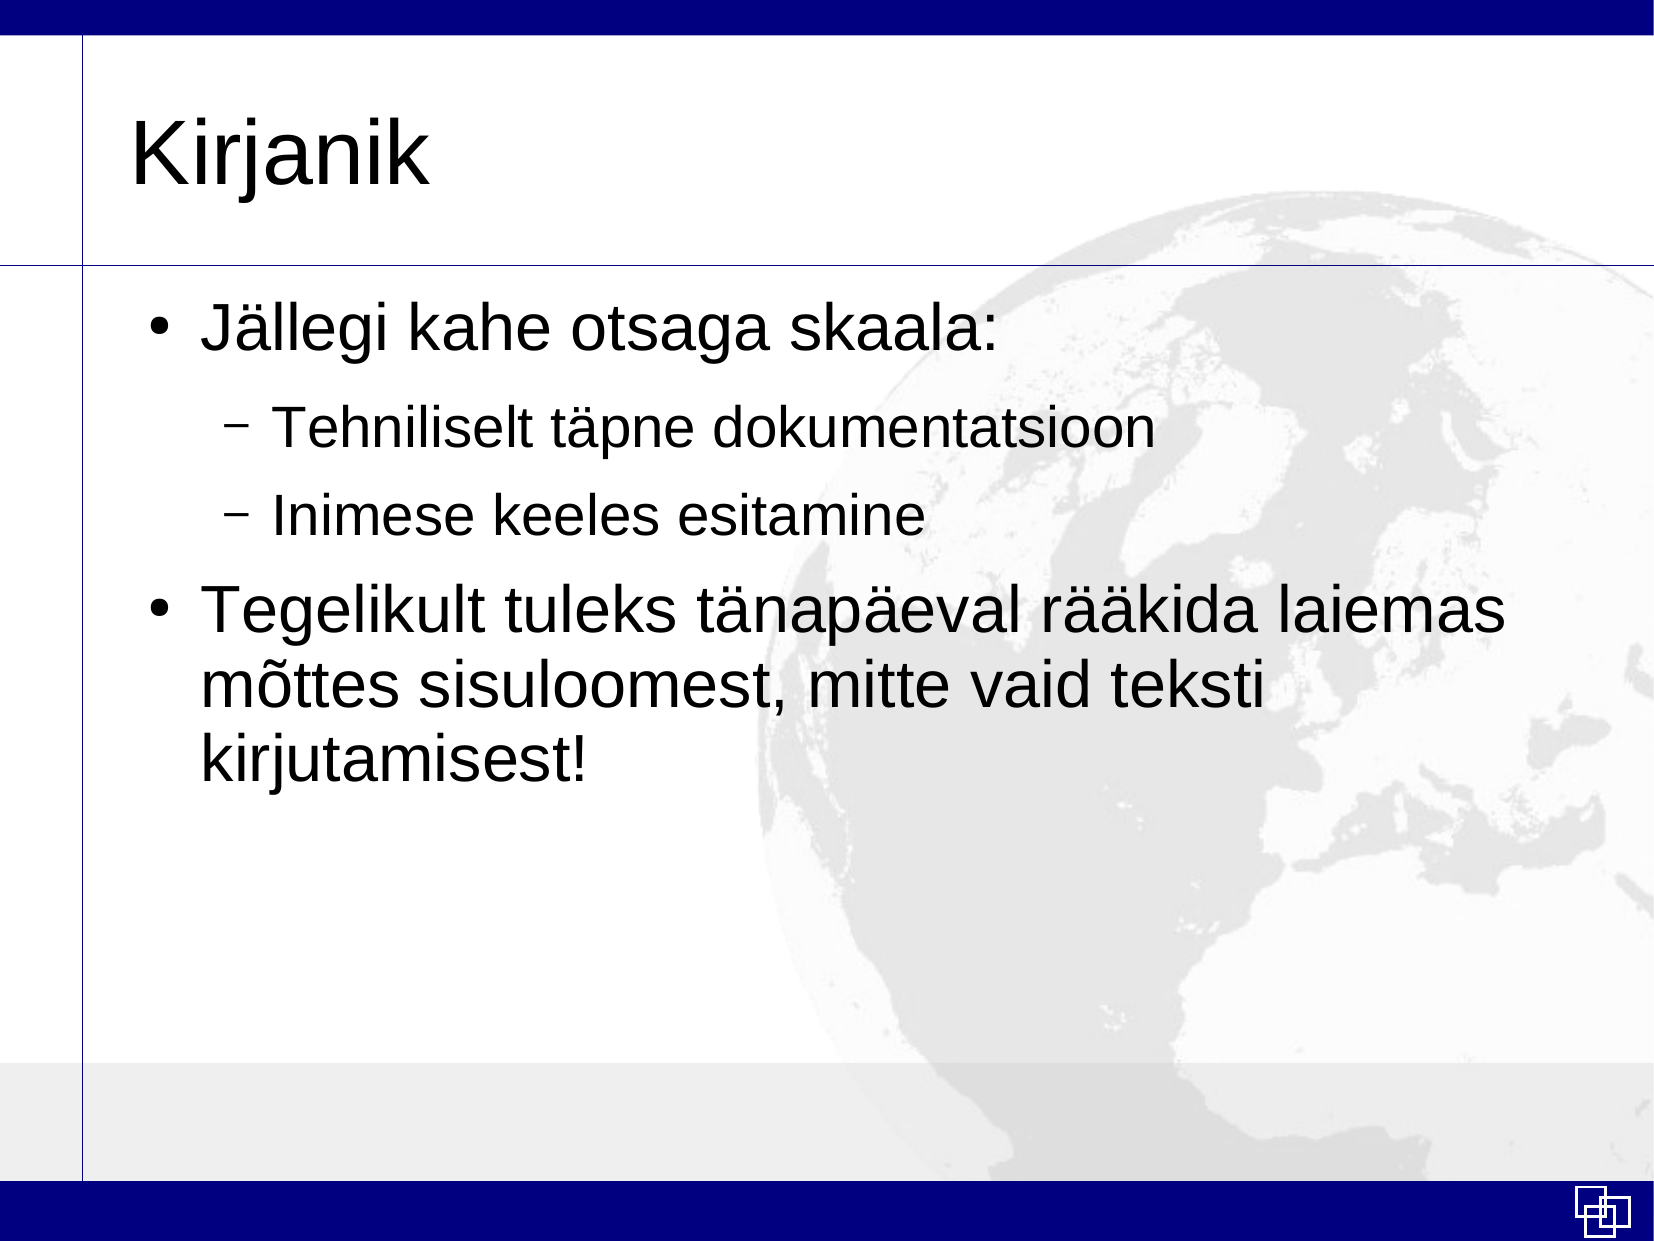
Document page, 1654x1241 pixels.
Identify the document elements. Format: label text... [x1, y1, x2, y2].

list Jällegi kahe otsaga skaala: Tehniliselt täpne dokumentatsioon Inimese keeles esitamine Tegelikult tuleks tänapäeval rääkida laiemas mõttes sisuloomest, mitte vaid teksti kirjutamisest! [129, 290, 1619, 1109]
title Kirjanik [129, 49, 1619, 257]
